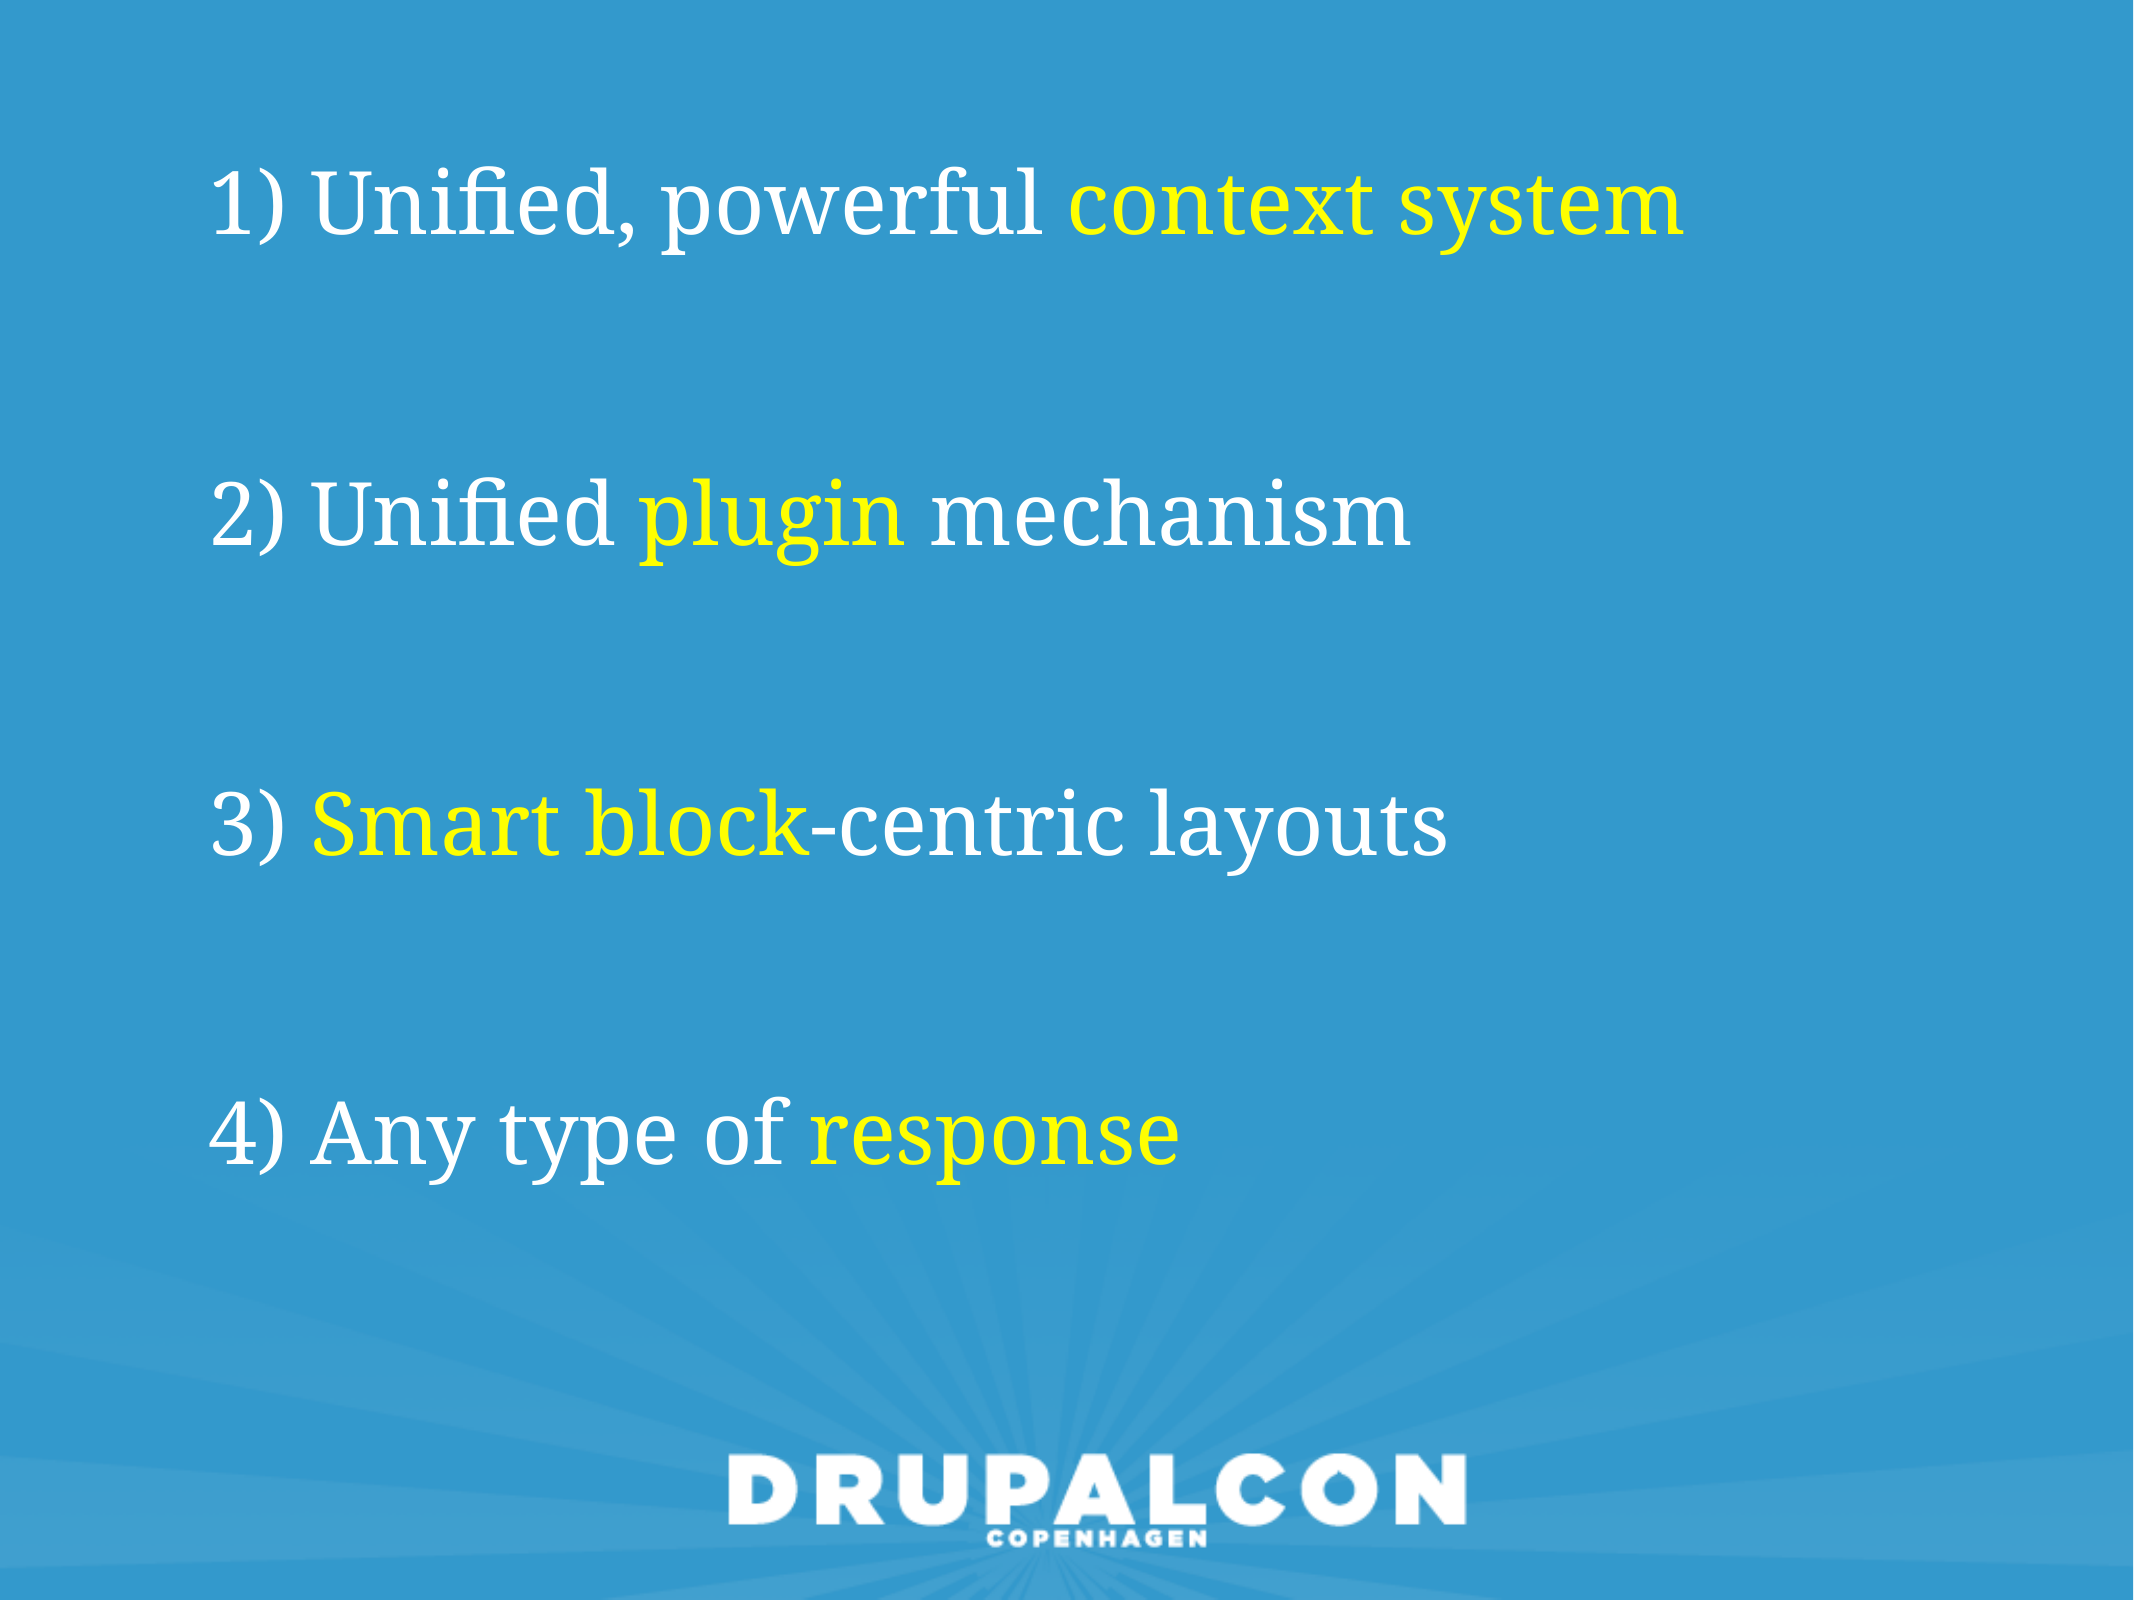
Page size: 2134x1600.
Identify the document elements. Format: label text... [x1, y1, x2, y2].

subtitle 1) Unified, powerful context system 2) Unified plugin mechanism 3) Smart block-centric layouts 4) Any type of response [208, 23, 1925, 1307]
picture [0, 0, 2134, 1600]
